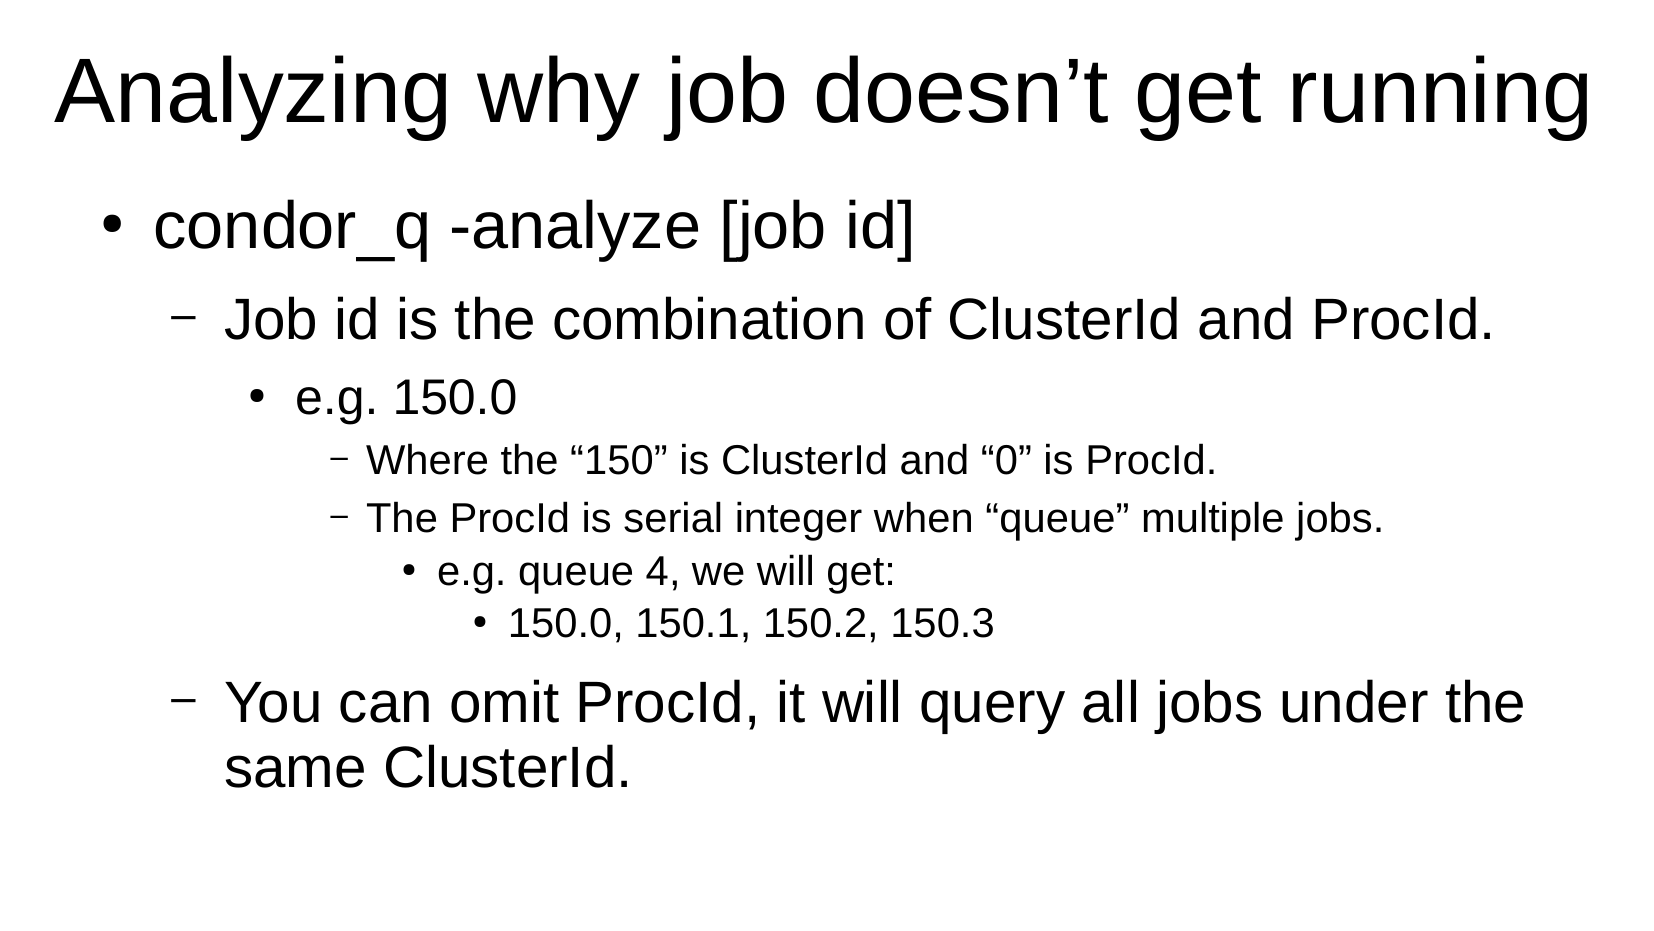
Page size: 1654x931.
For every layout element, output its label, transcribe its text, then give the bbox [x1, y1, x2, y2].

list condor_q -analyze [job id] Job id is the combination of ClusterId and ProcId. e.g. 150.0 Where the “150” is ClusterId and “0” is ProcId. The ProcId is serial integer when “queue” multiple jobs. e.g. queue 4, we will get: 150.0, 150.1, 150.2, 150.3 You can omit ProcId, it will query all jobs under the same ClusterId. [82, 188, 1571, 901]
title Analyzing why job doesn’t get running [0, 0, 1651, 194]
